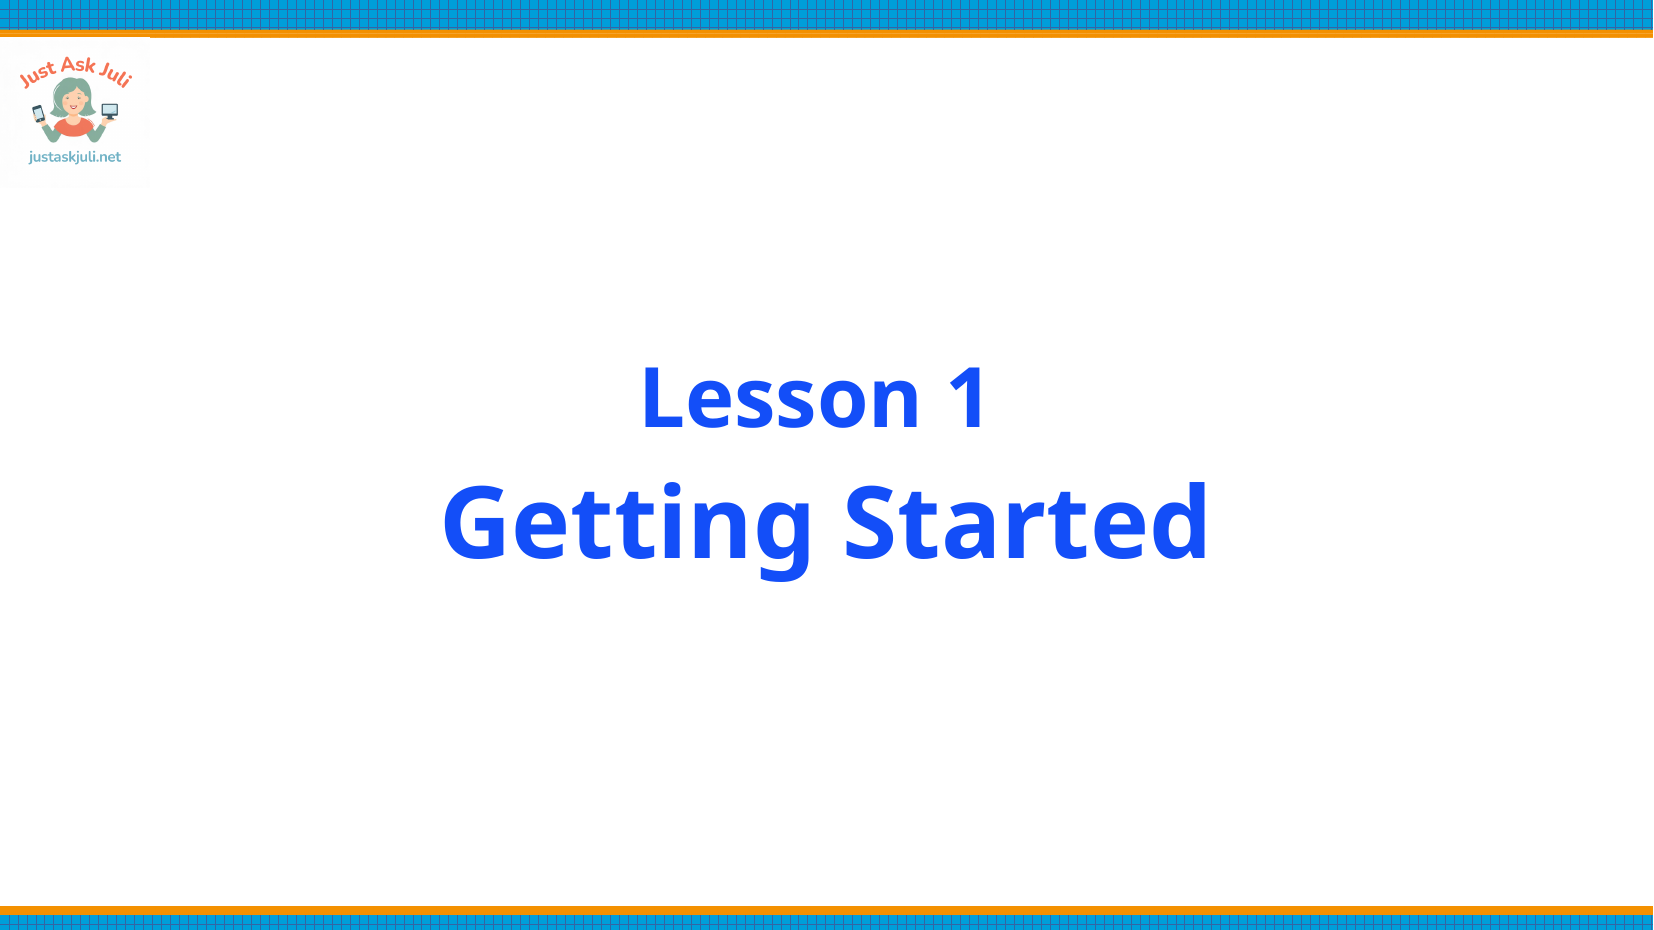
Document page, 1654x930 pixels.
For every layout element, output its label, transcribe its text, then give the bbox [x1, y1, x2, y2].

subtitle Lesson 1 Getting Started [82, 103, 1571, 824]
picture [0, 37, 150, 188]
